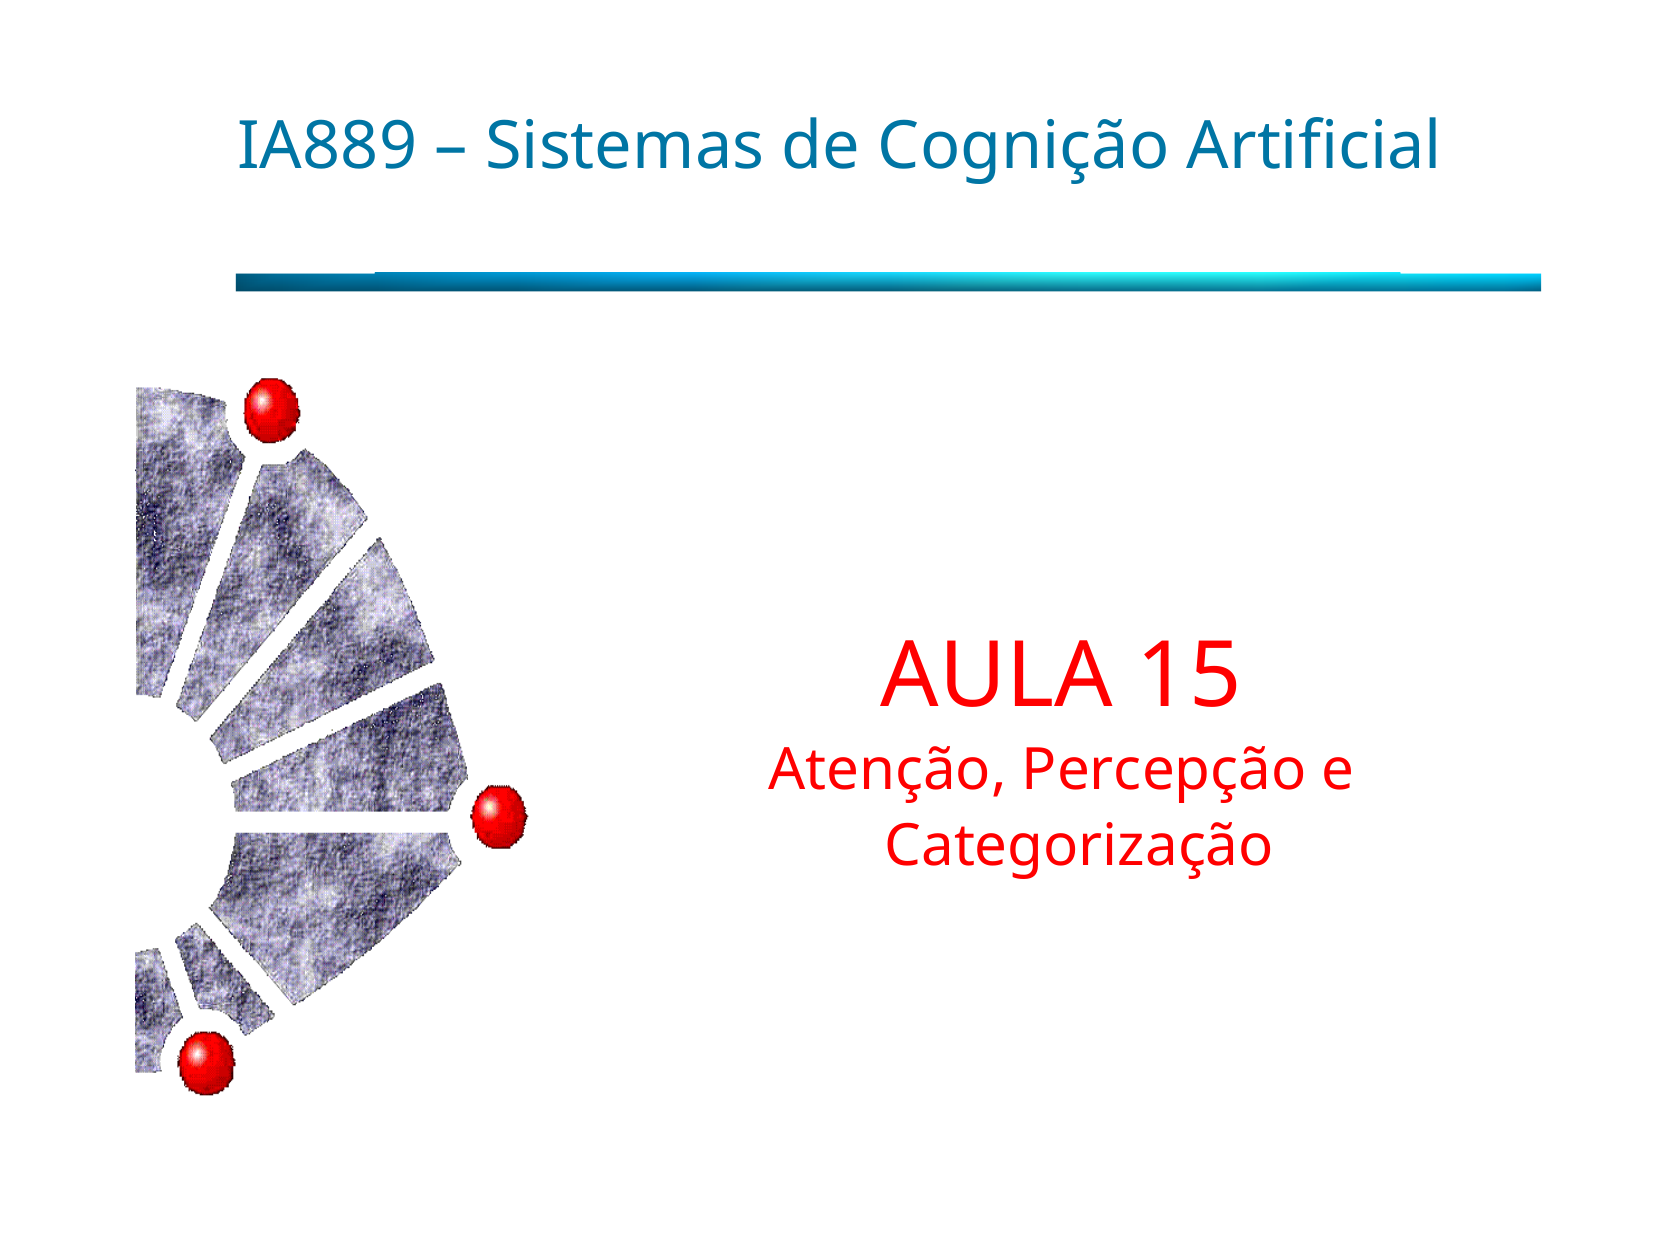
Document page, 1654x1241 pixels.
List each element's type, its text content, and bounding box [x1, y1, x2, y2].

picture [125, 272, 1654, 295]
chart [135, 324, 562, 1112]
title IA889 – Sistemas de Cognição Artificial [61, 35, 1620, 250]
subtitle AULA 15 Atenção, Percepção e Categorização [553, 309, 1534, 1182]
